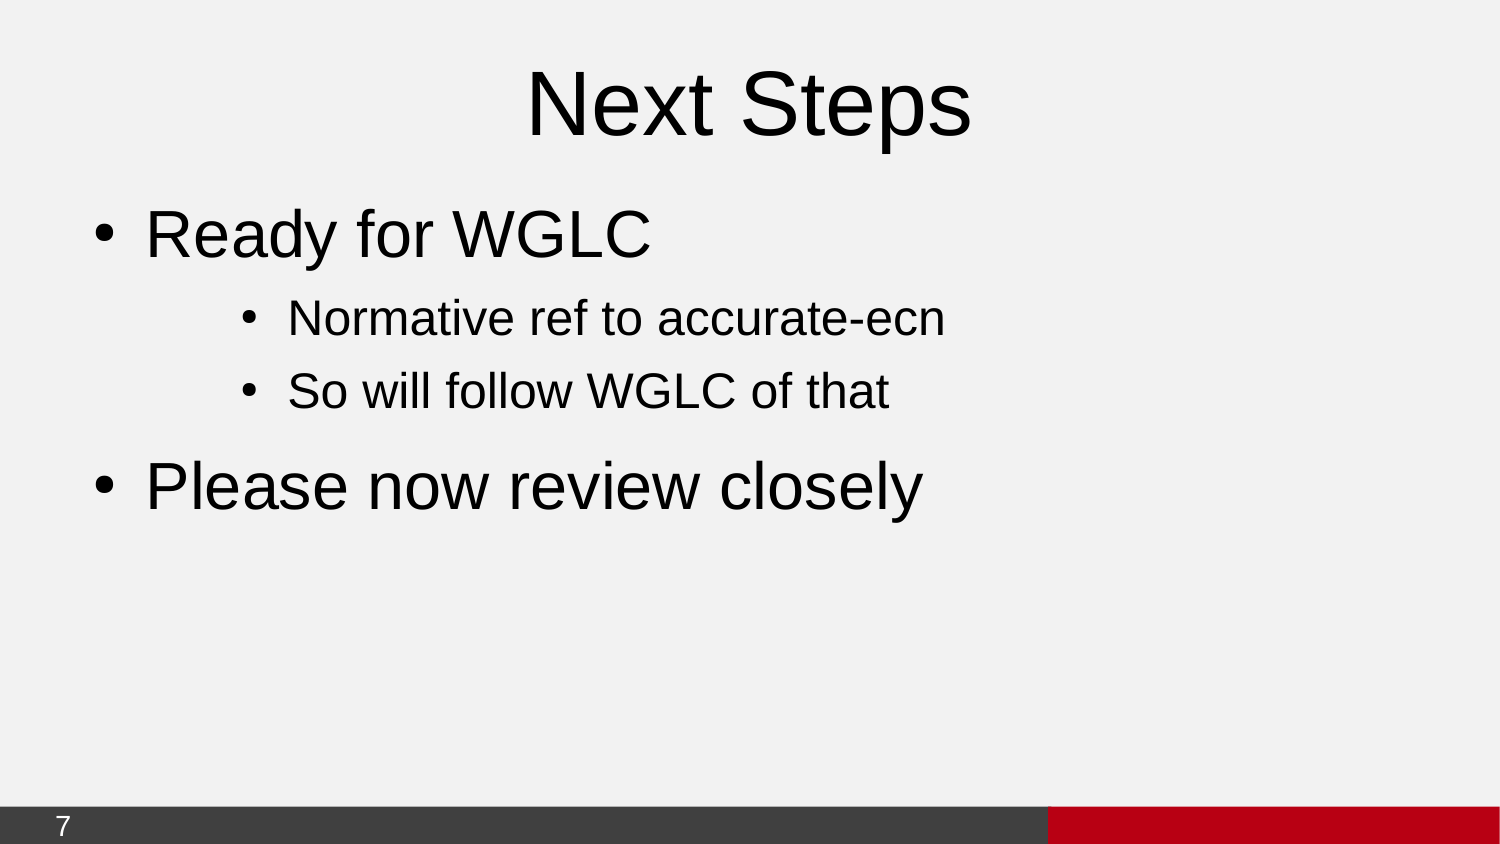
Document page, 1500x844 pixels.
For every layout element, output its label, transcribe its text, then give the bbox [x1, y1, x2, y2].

title Next Steps [75, 33, 1425, 175]
list Ready for WGLC Normative ref to accurate-ecn So will follow WGLC of that Please now review closely [75, 197, 1425, 687]
